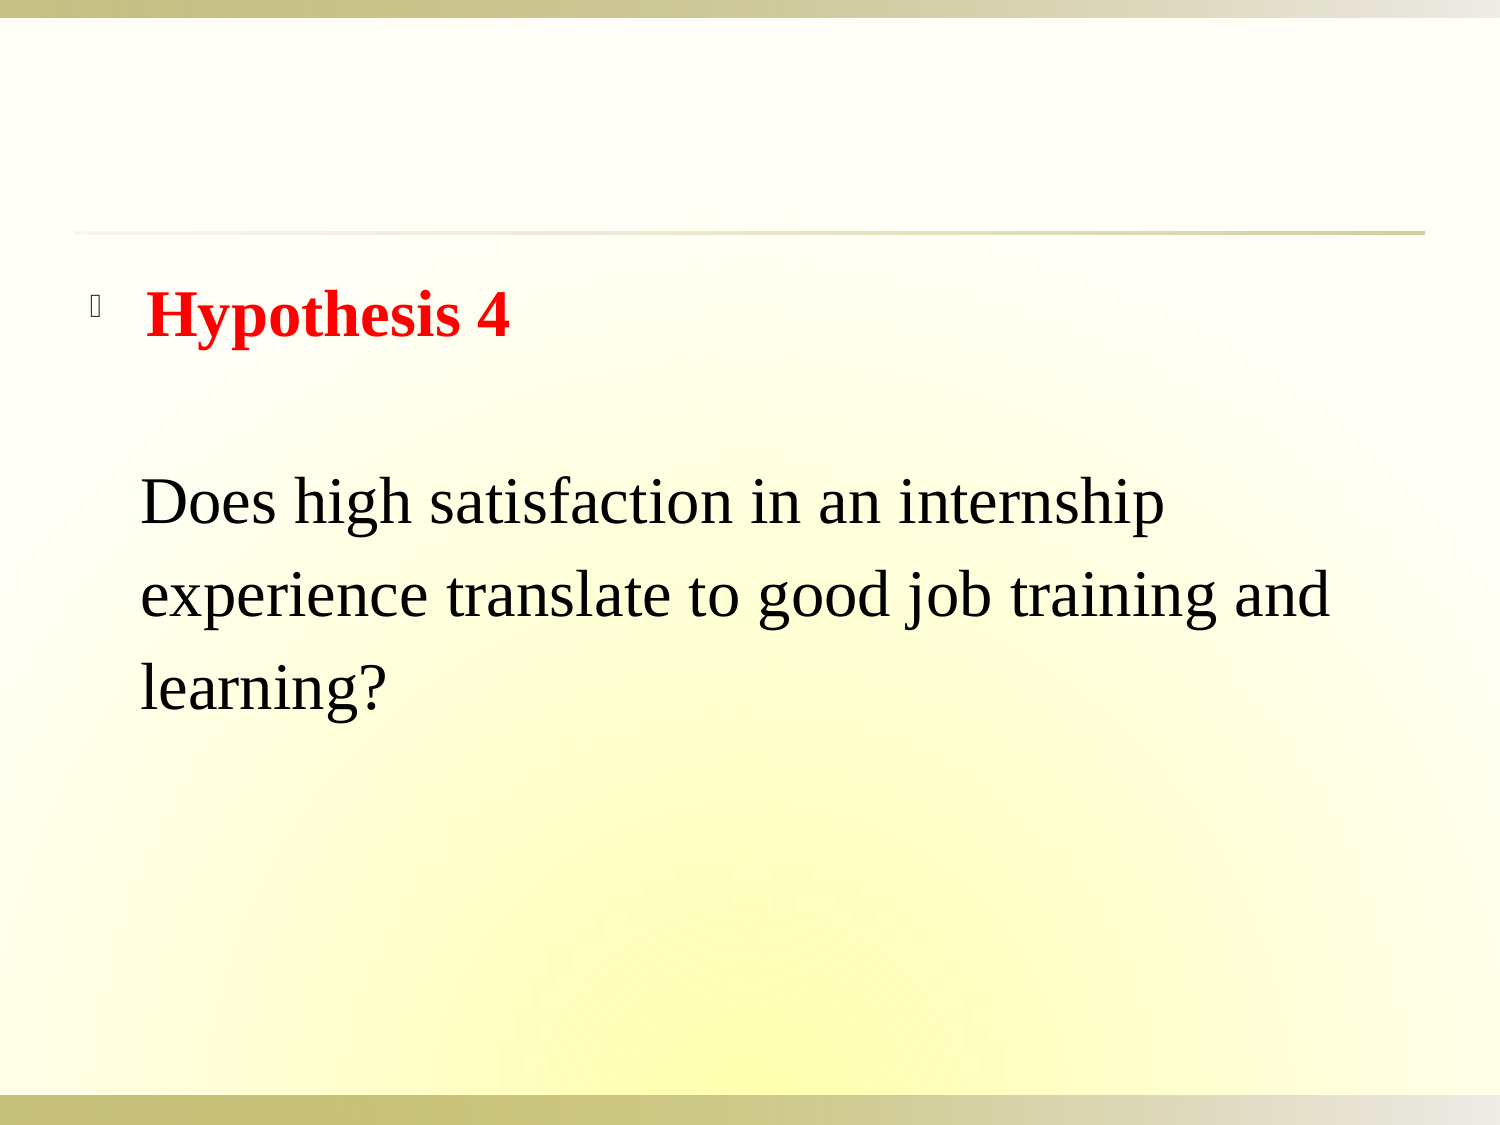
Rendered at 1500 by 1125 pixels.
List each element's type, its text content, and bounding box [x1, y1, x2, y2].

list Hypothesis 4 Does high satisfaction in an internship experience translate to good job training and learning? [75, 262, 1425, 1032]
